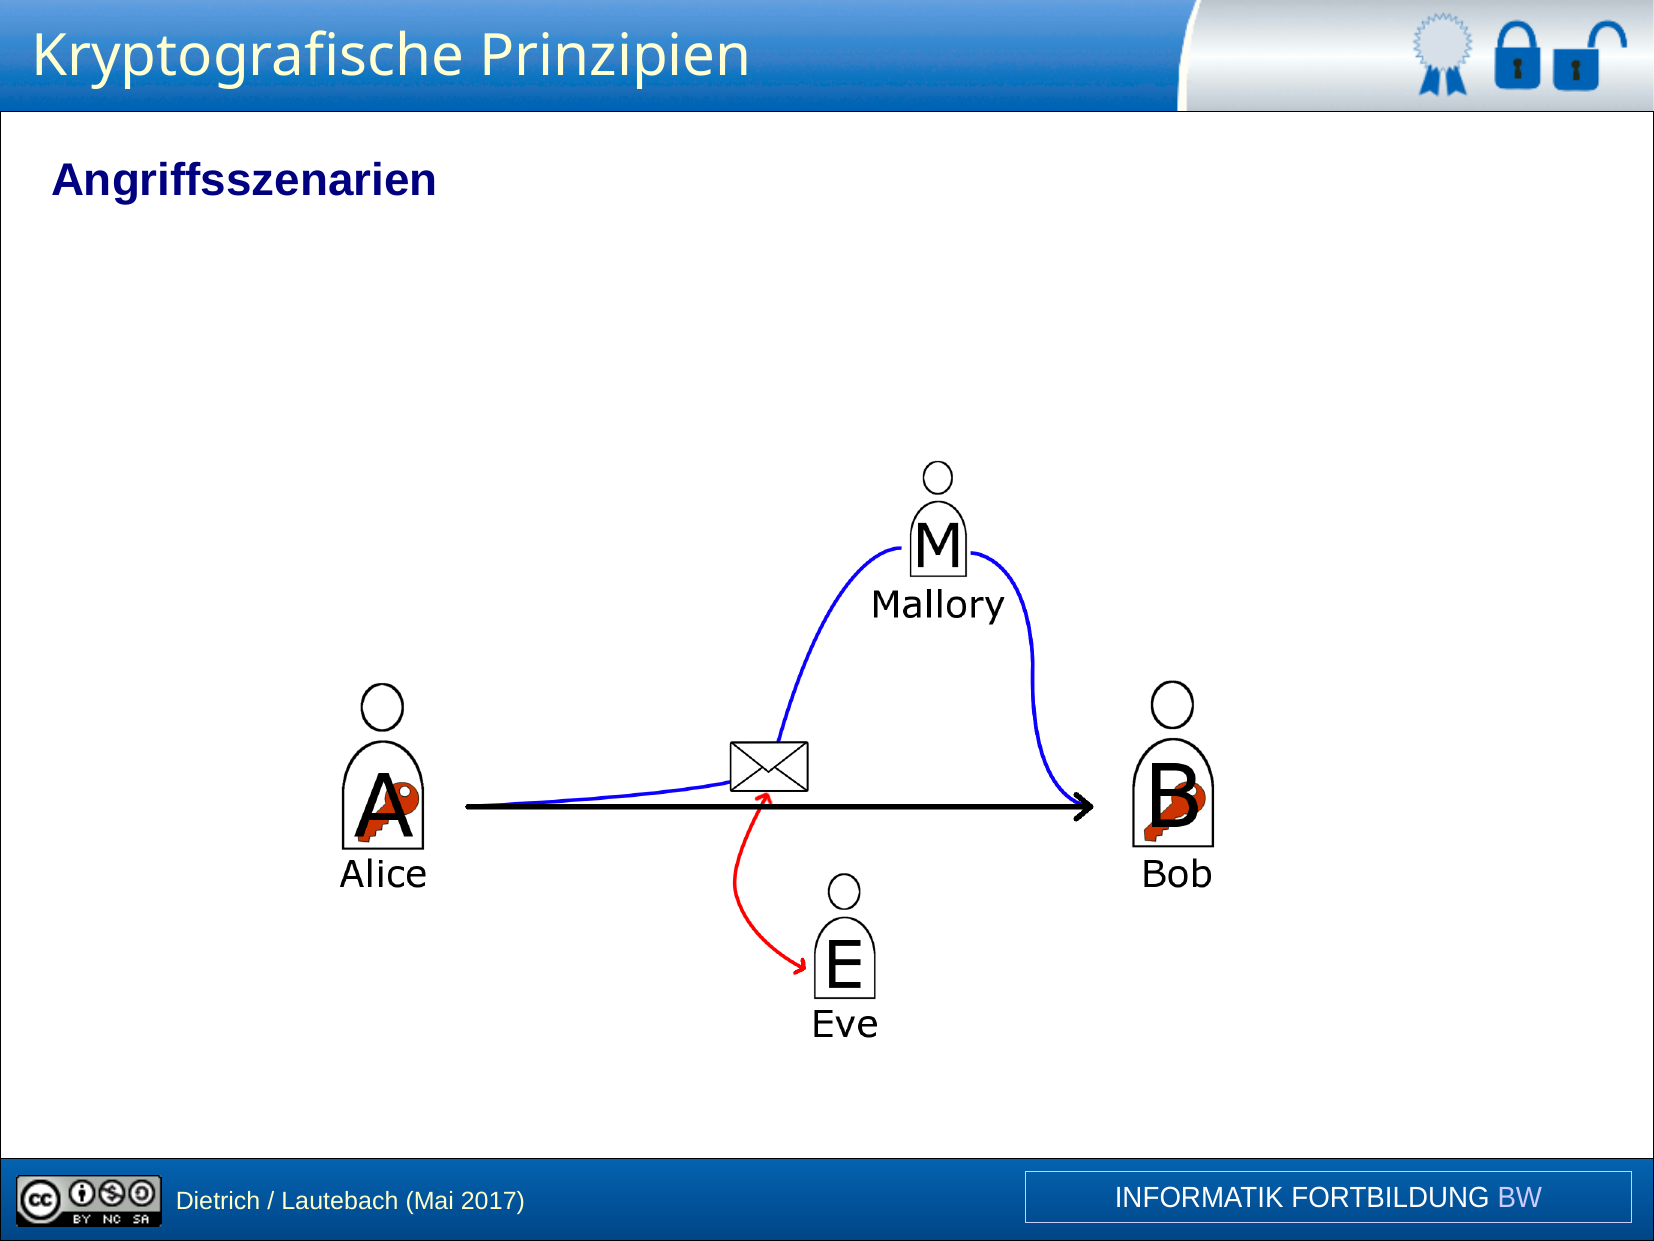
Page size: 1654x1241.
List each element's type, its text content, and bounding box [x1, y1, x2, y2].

picture [0, 0, 1654, 111]
title Kryptografische Prinzipien [31, 14, 1151, 92]
text_box Angriffsszenarien [36, 146, 1617, 214]
picture [16, 1175, 162, 1227]
picture [291, 325, 1371, 1045]
